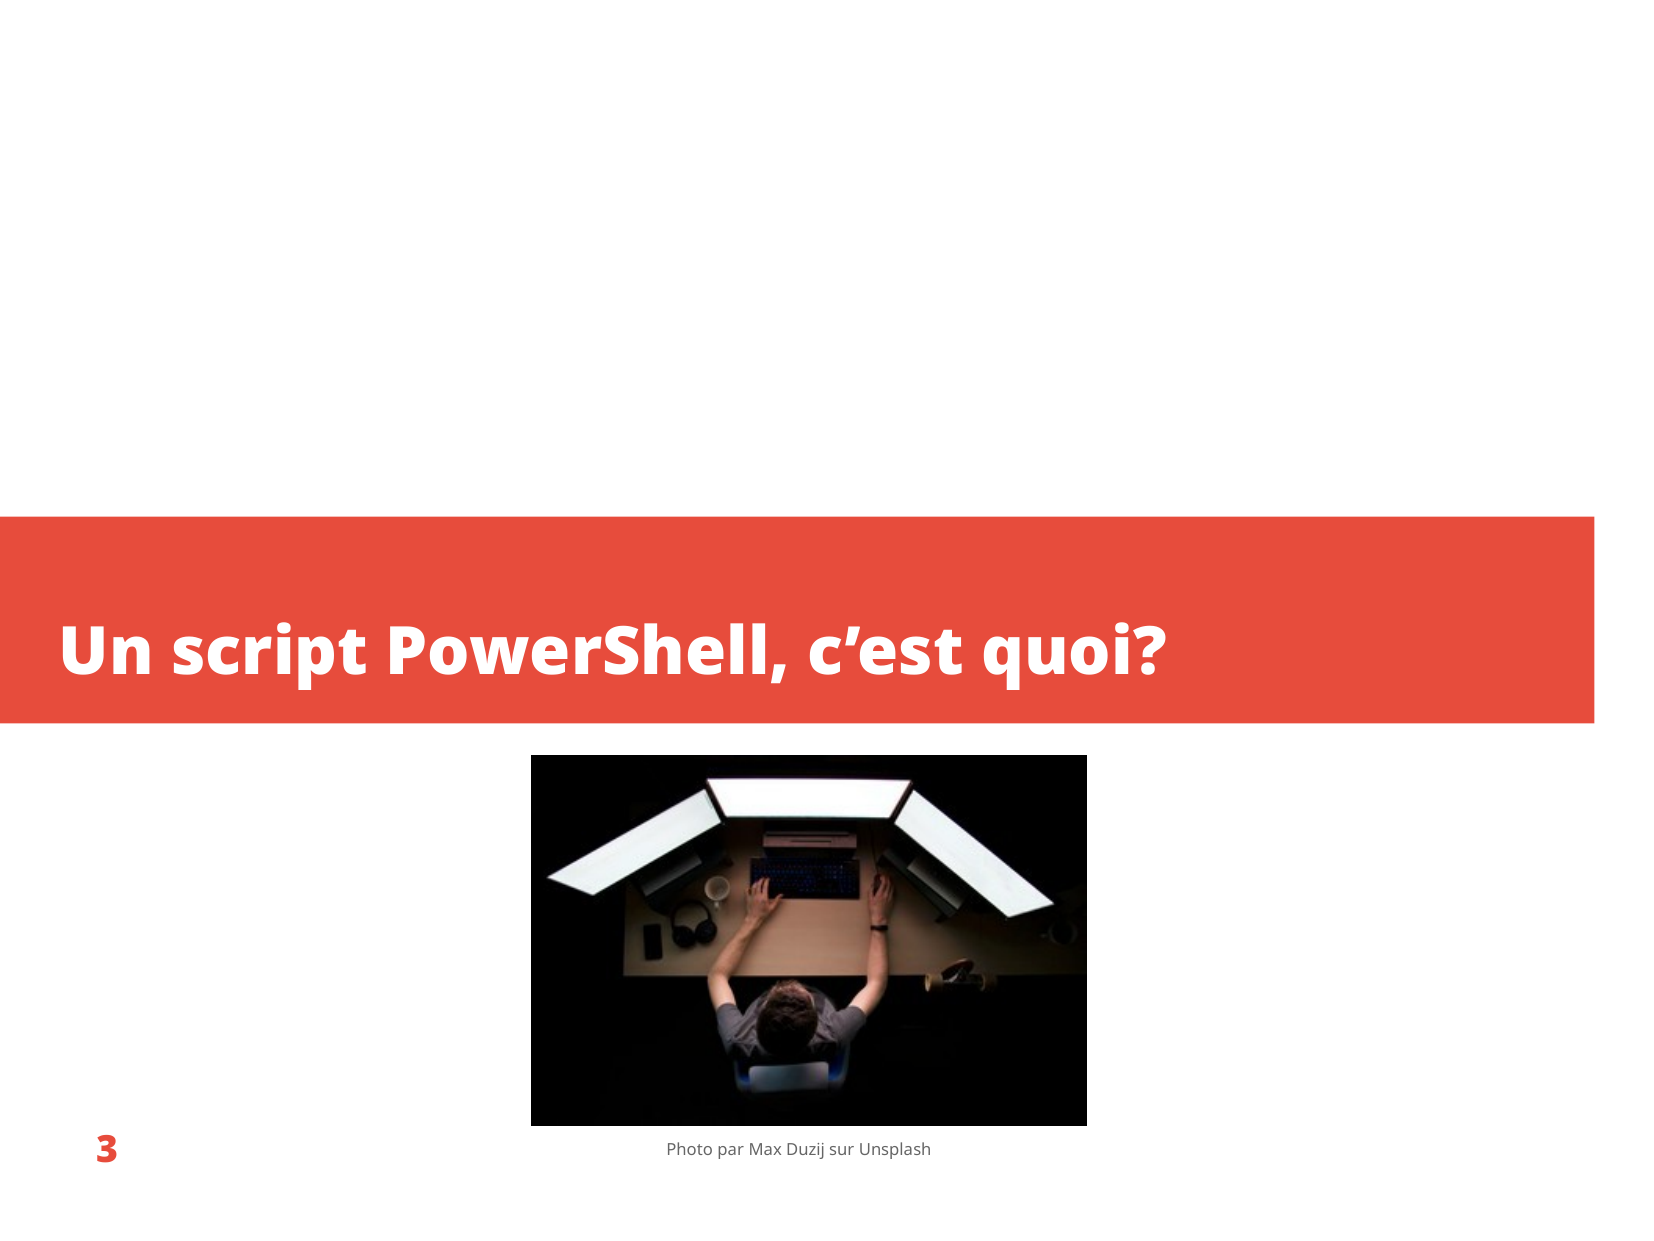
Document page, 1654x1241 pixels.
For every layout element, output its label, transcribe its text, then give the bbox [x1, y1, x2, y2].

picture [531, 755, 1087, 1126]
title Un script PowerShell, c’est quoi? [59, 546, 1595, 694]
text_box Photo par Max Duzij sur Unsplash [617, 1130, 981, 1170]
